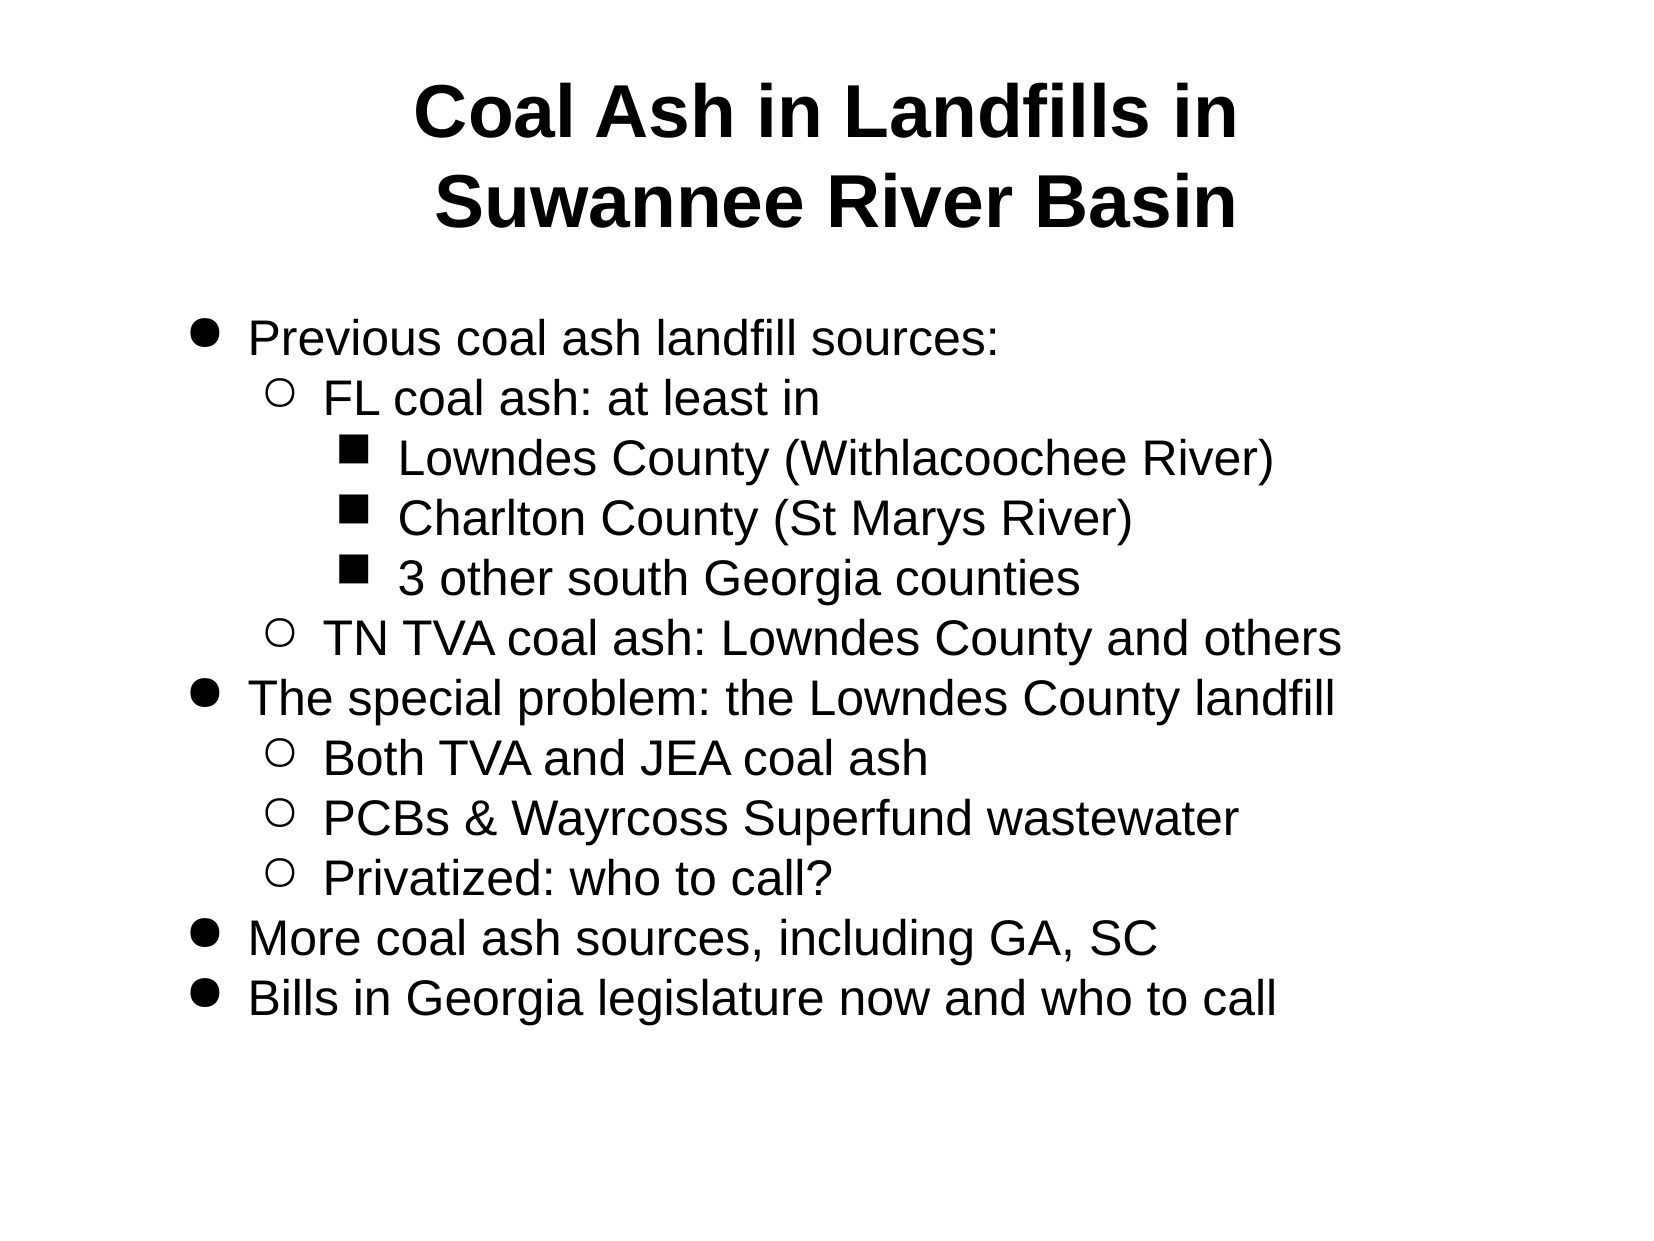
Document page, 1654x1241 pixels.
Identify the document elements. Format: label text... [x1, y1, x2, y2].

list Previous coal ash landfill sources: FL coal ash: at least in Lowndes County (Withlacoochee River) Charlton County (St Marys River) 3 other south Georgia counties TN TVA coal ash: Lowndes County and others The special problem: the Lowndes County landfill Both TVA and JEA coal ash PCBs & Wayrcoss Superfund wastewater Privatized: who to call? More coal ash sources, including GA, SC Bills in Georgia legislature now and who to call [82, 290, 1571, 1195]
title Coal Ash in Landfills in Suwannee River Basin [82, 49, 1571, 257]
